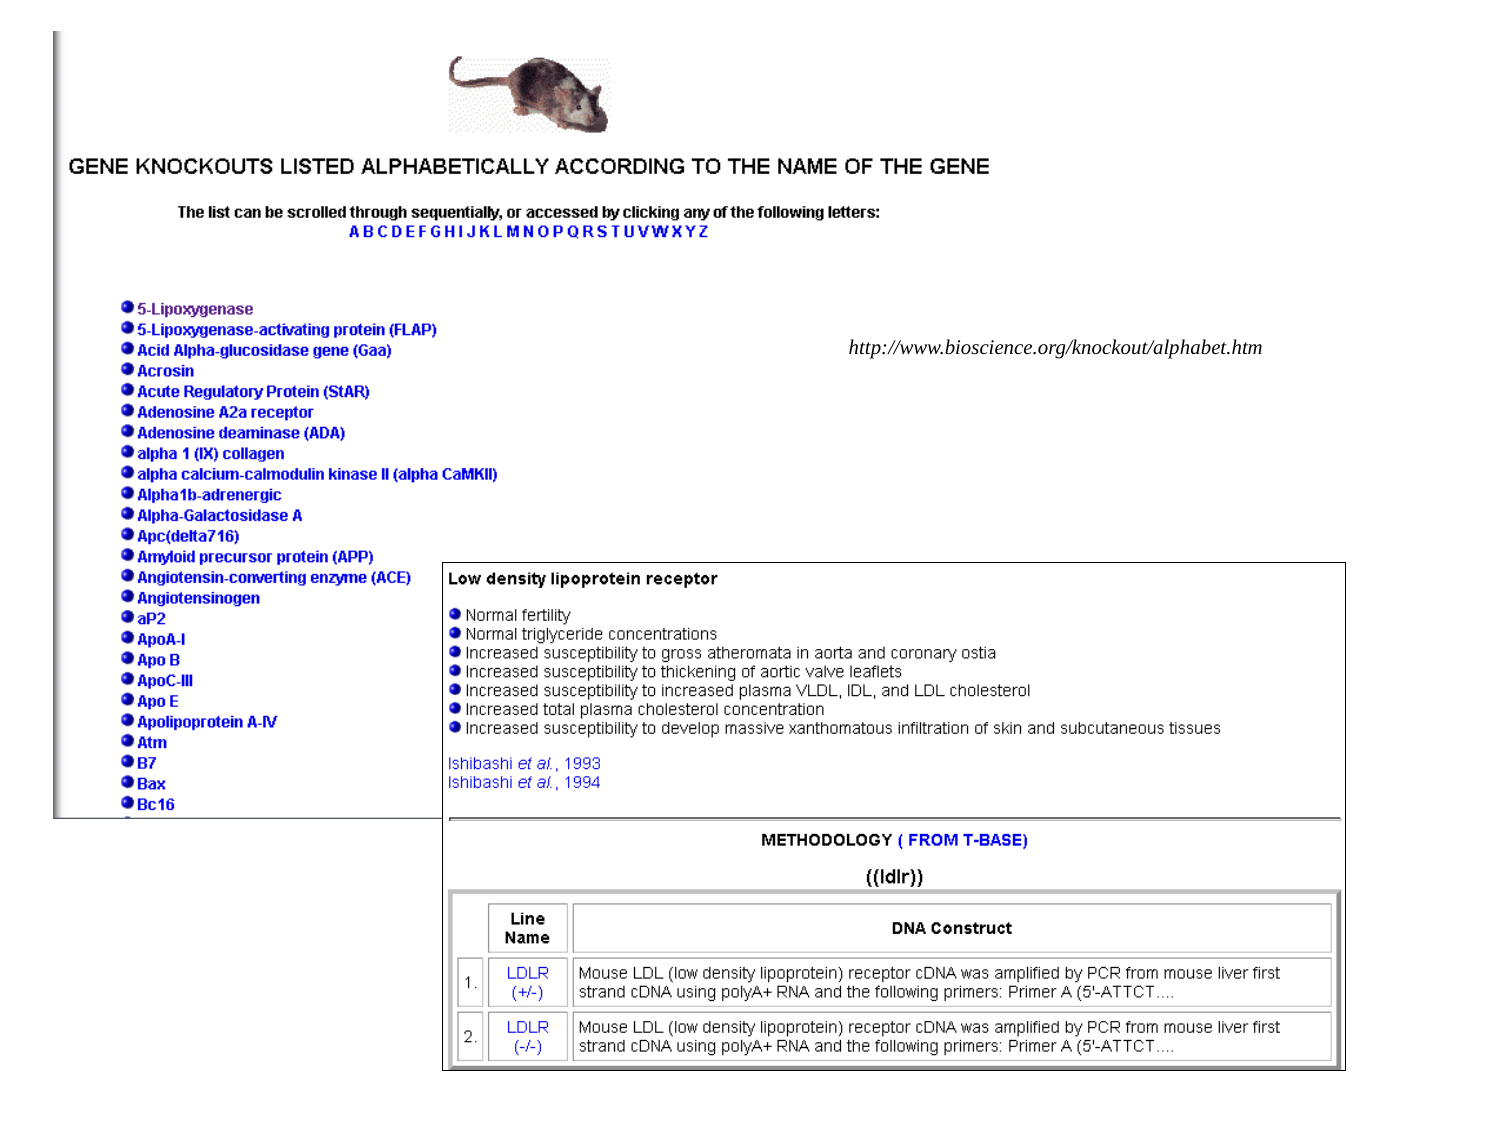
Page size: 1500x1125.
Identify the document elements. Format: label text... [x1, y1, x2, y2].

picture [53, 31, 1346, 1071]
text_box http://www.bioscience.org/knockout/alphabet.htm [833, 326, 1278, 367]
